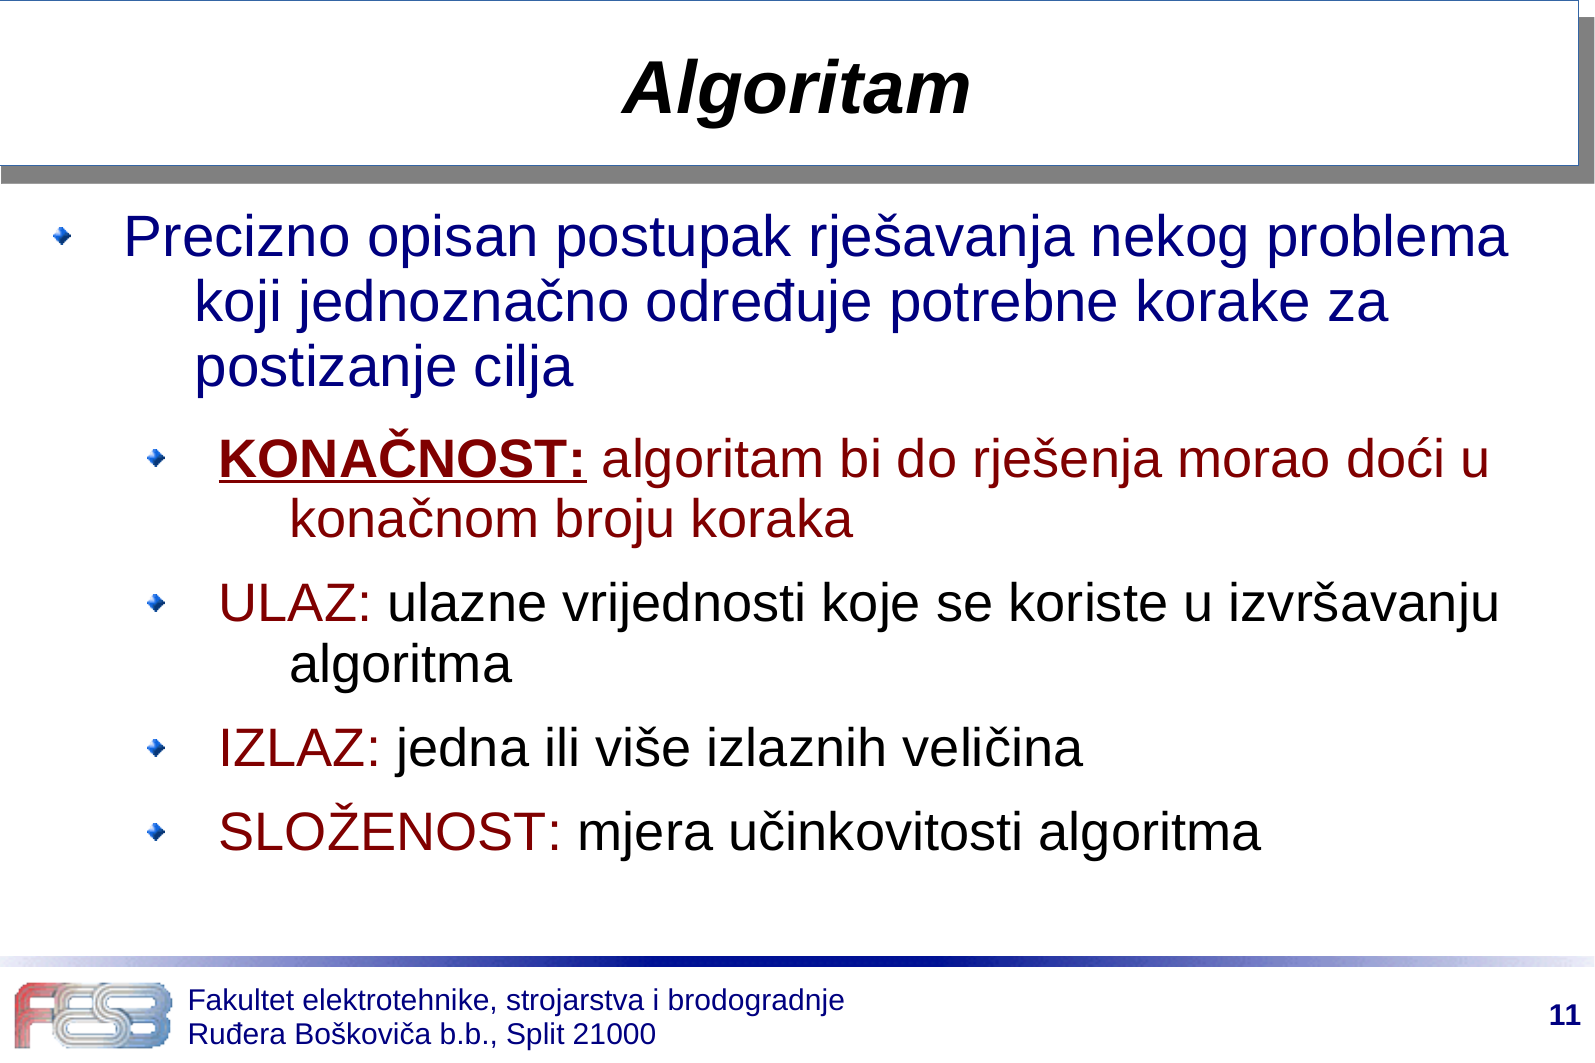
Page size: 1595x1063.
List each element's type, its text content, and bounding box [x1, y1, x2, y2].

title Algoritam [0, 0, 1595, 175]
list Precizno opisan postupak rješavanja nekog problema koji jednoznačno određuje potrebne korake za postizanje cilja KONAČNOST: algoritam bi do rješenja morao doći u konačnom broju koraka ULAZ: ulazne vrijednosti koje se koriste u izvršavanju algoritma IZLAZ: jedna ili više izlaznih veličina SLOŽENOST: mjera učinkovitosti algoritma [29, 203, 1565, 945]
picture [9, 975, 177, 1059]
picture [0, 956, 1595, 967]
